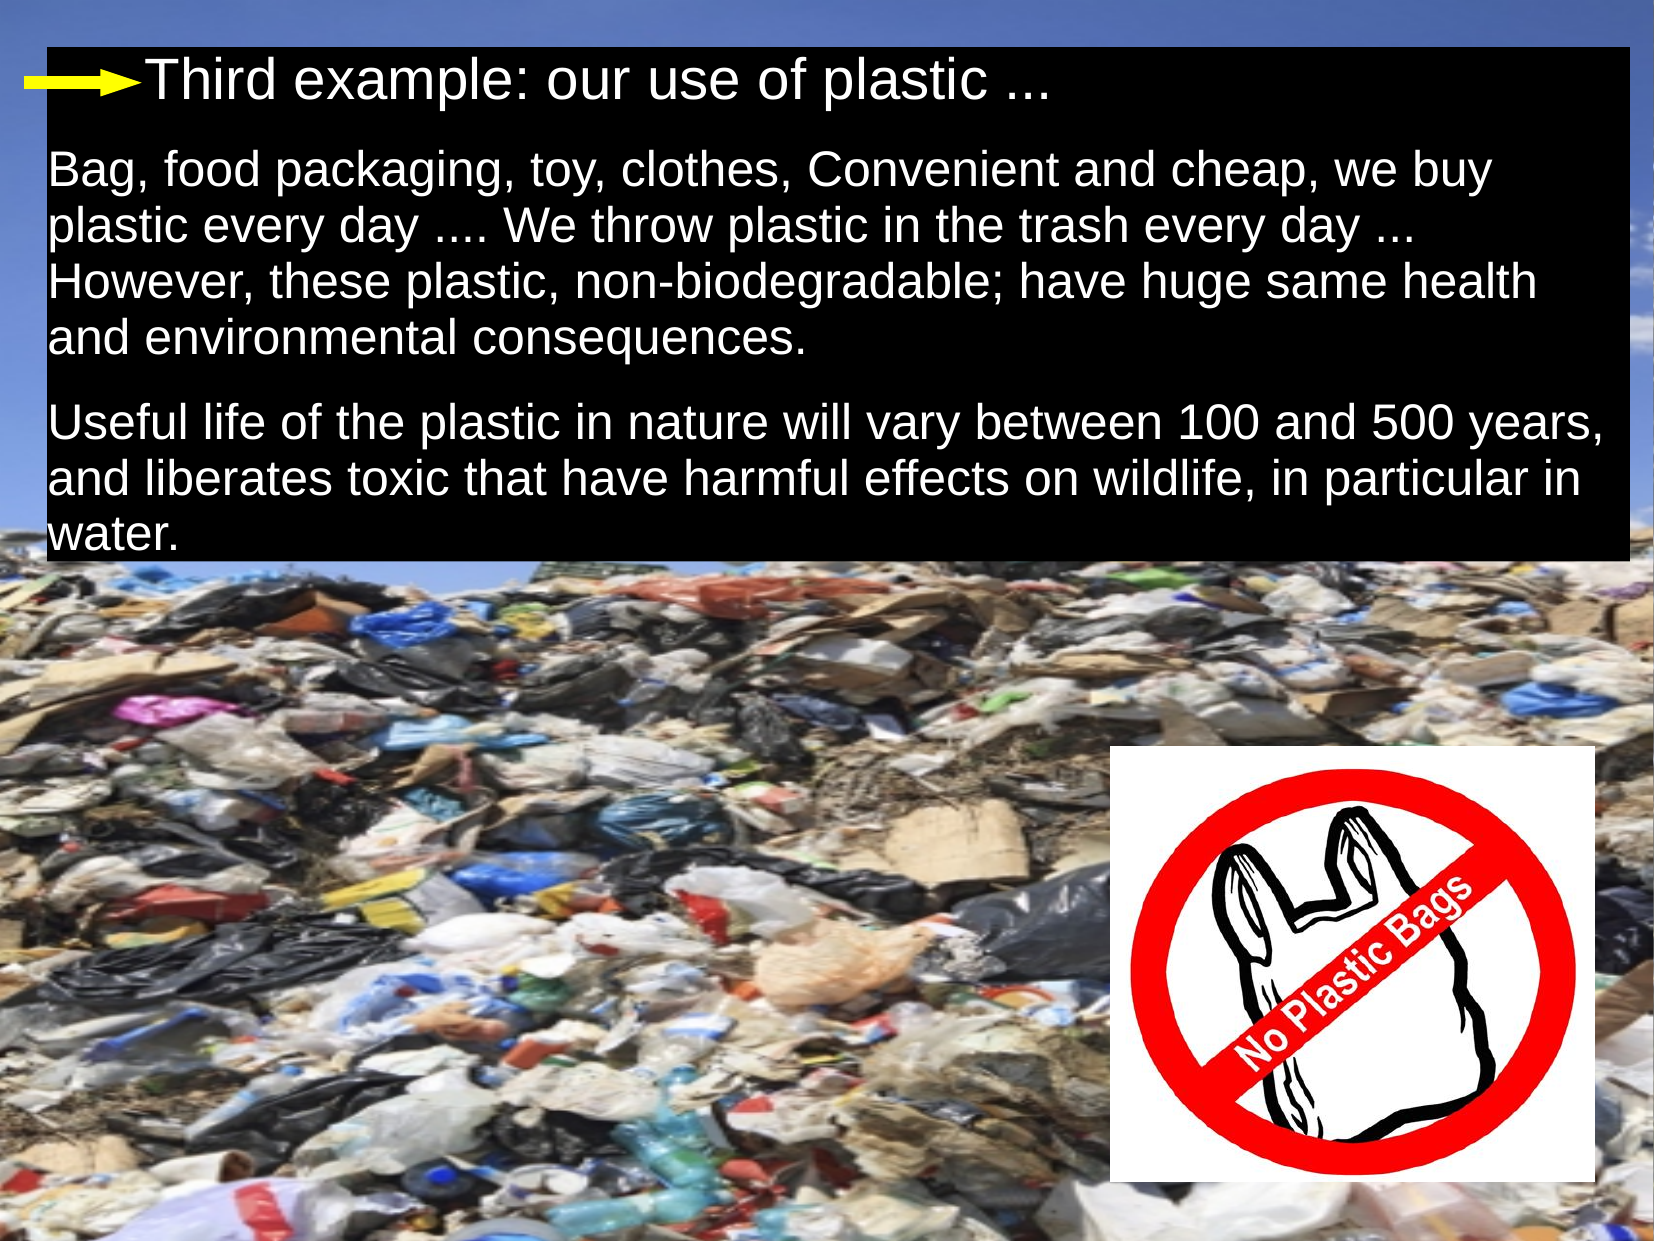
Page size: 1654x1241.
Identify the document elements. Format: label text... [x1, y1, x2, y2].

picture [0, 0, 1654, 1241]
list Third example: our use of plastic ... Bag, food packaging, toy, clothes, Convenient and cheap, we buy plastic every day .... We throw plastic in the trash every day ... However, these plastic, non-biodegradable; have huge same health and environmental consequences. Useful life of the plastic in nature will vary between 100 and 500 years, and liberates toxic that have harmful effects on wildlife, in particular in water. [47, 47, 1630, 562]
